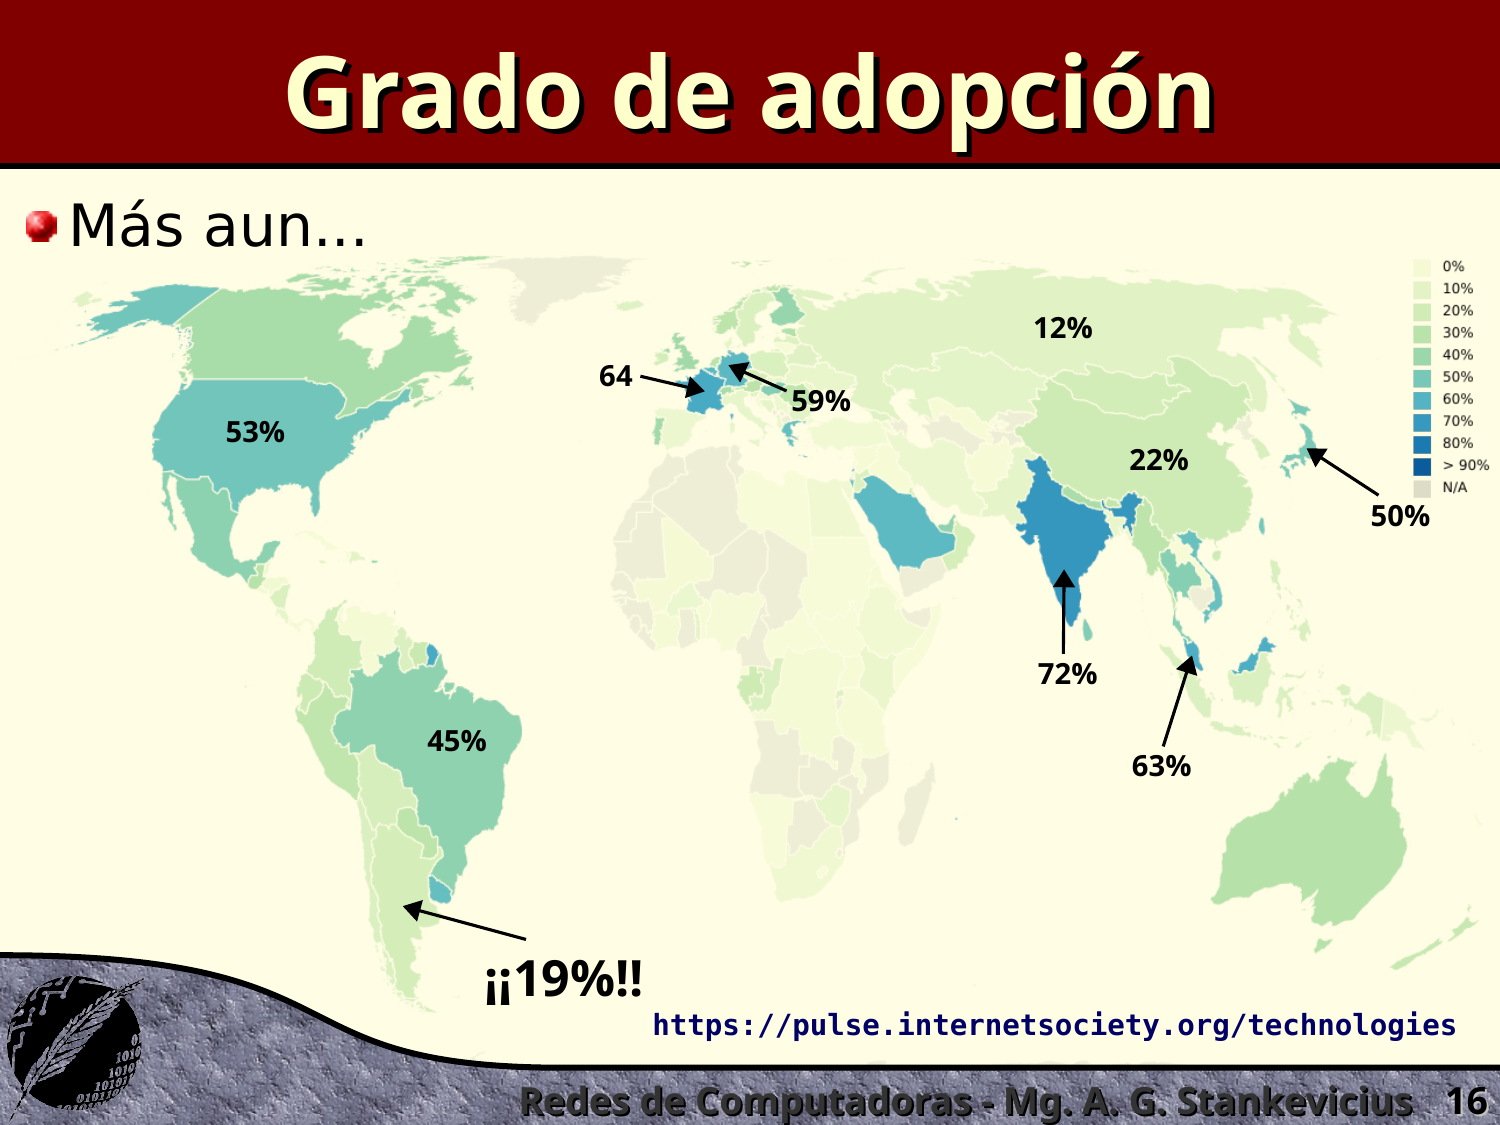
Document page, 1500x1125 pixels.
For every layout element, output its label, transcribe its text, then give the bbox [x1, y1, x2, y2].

text_box 72% [1023, 645, 1113, 702]
text_box 45% [412, 712, 502, 769]
text_box 53% [210, 403, 301, 460]
text_box 50% [1355, 487, 1446, 544]
picture [0, 248, 1500, 1125]
text_box ¡¡19%!! [470, 935, 650, 1020]
text_box 64 [584, 347, 650, 404]
title Grado de adopción [15, 5, 1485, 160]
text_box 59% [776, 373, 866, 429]
picture [1047, 1100, 1054, 1110]
picture [790, 1100, 795, 1110]
list Más aun... [11, 192, 1486, 845]
text_box 12% [1018, 299, 1108, 356]
text_box https://pulse.internetsociety.org/technologies [637, 1000, 1478, 1051]
text_box 22% [1114, 431, 1204, 488]
text_box 63% [1117, 738, 1207, 794]
